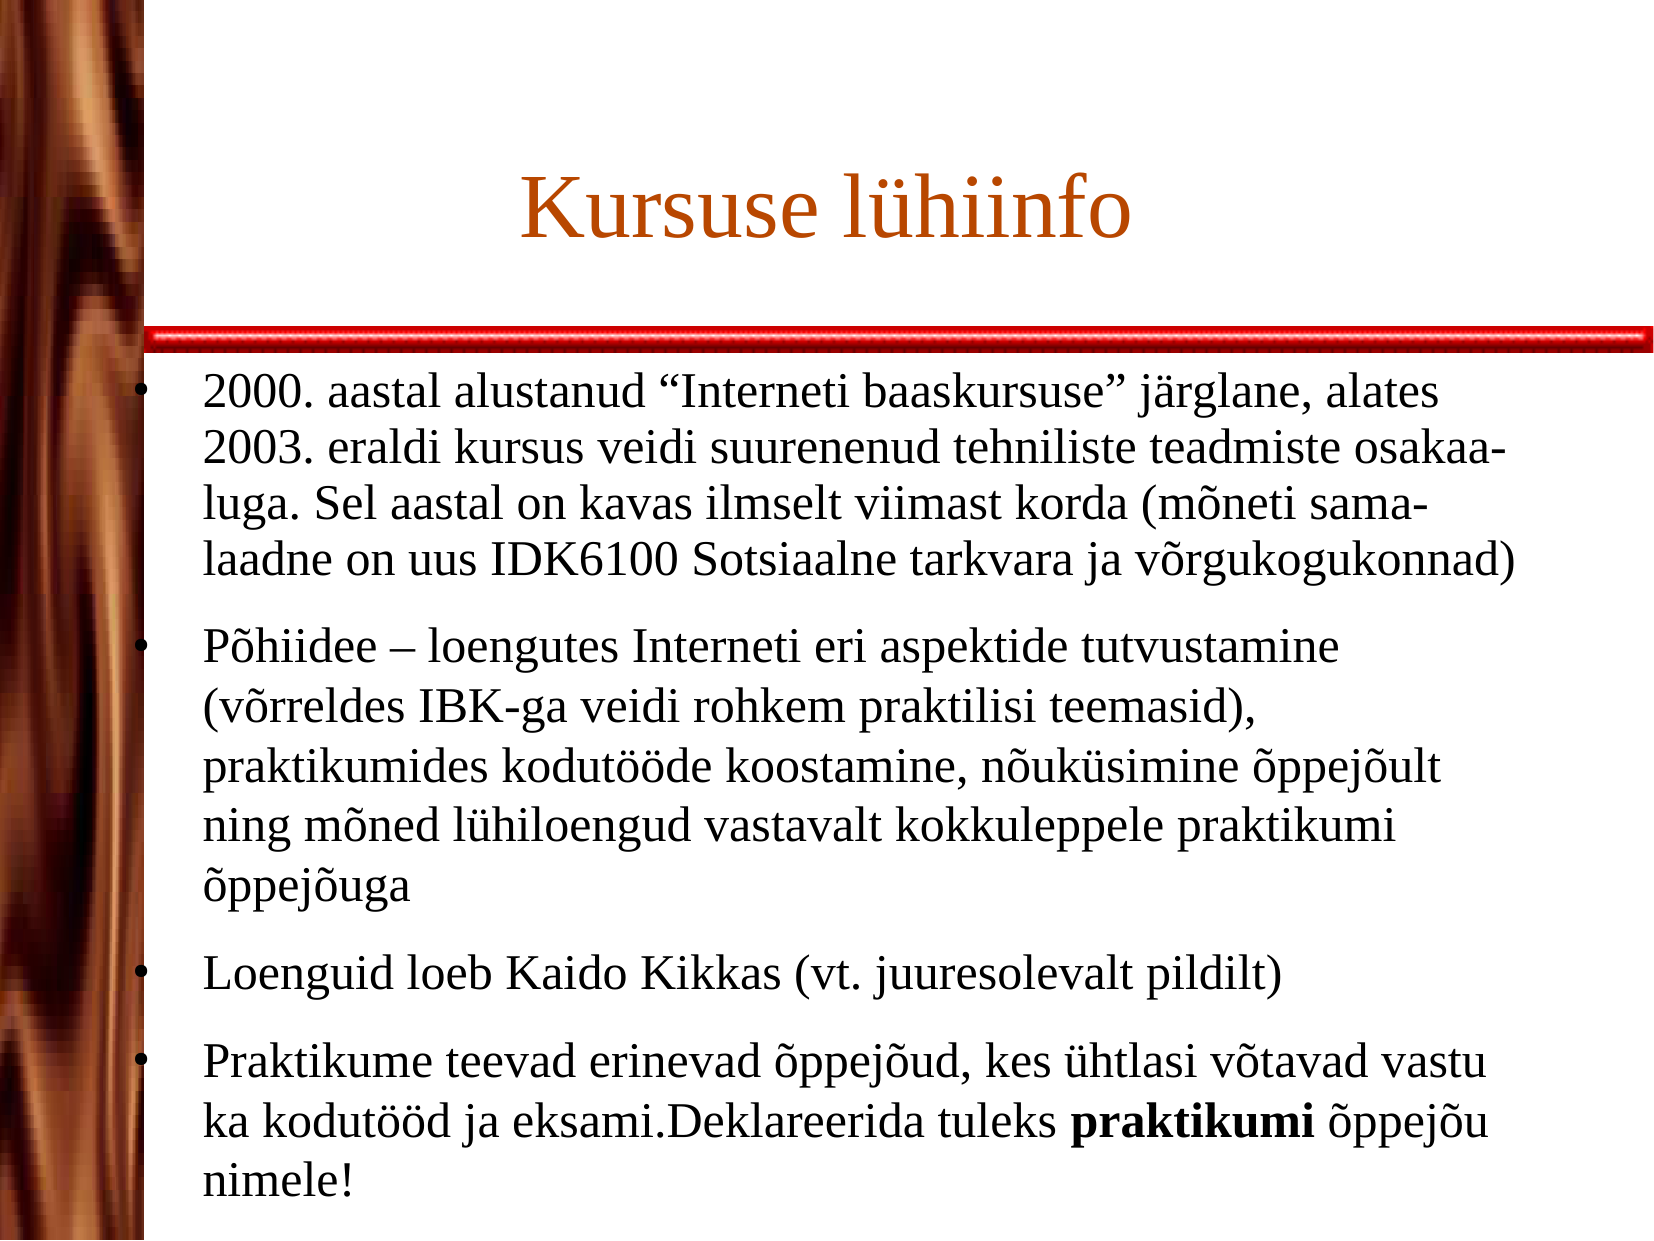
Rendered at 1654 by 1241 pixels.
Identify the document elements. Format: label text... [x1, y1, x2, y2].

picture [0, 0, 1654, 1240]
list 2000. aastal alustanud “Interneti baaskursuse” järglane, alates 2003. eraldi kursus veidi suurenenud tehniliste teadmiste osakaa-luga. Sel aastal on kavas ilmselt viimast korda (mõneti sama-laadne on uus IDK6100 Sotsiaalne tarkvara ja võrgukogukonnad) Põhiidee – loengutes Interneti eri aspektide tutvustamine (võrreldes IBK-ga veidi rohkem praktilisi teemasid), praktikumides kodutööde koostamine, nõuküsimine õppejõult ning mõned lühiloengud vastavalt kokkuleppele praktikumi õppejõuga Loenguid loeb Kaido Kikkas (vt. juuresolevalt pildilt) Praktikume teevad erinevad õppejõud, kes ühtlasi võtavad vastu ka kodutööd ja eksami.Deklareerida tuleks praktikumi õppejõu nimele! [121, 362, 1533, 1208]
title Kursuse lühiinfo [121, 100, 1533, 312]
